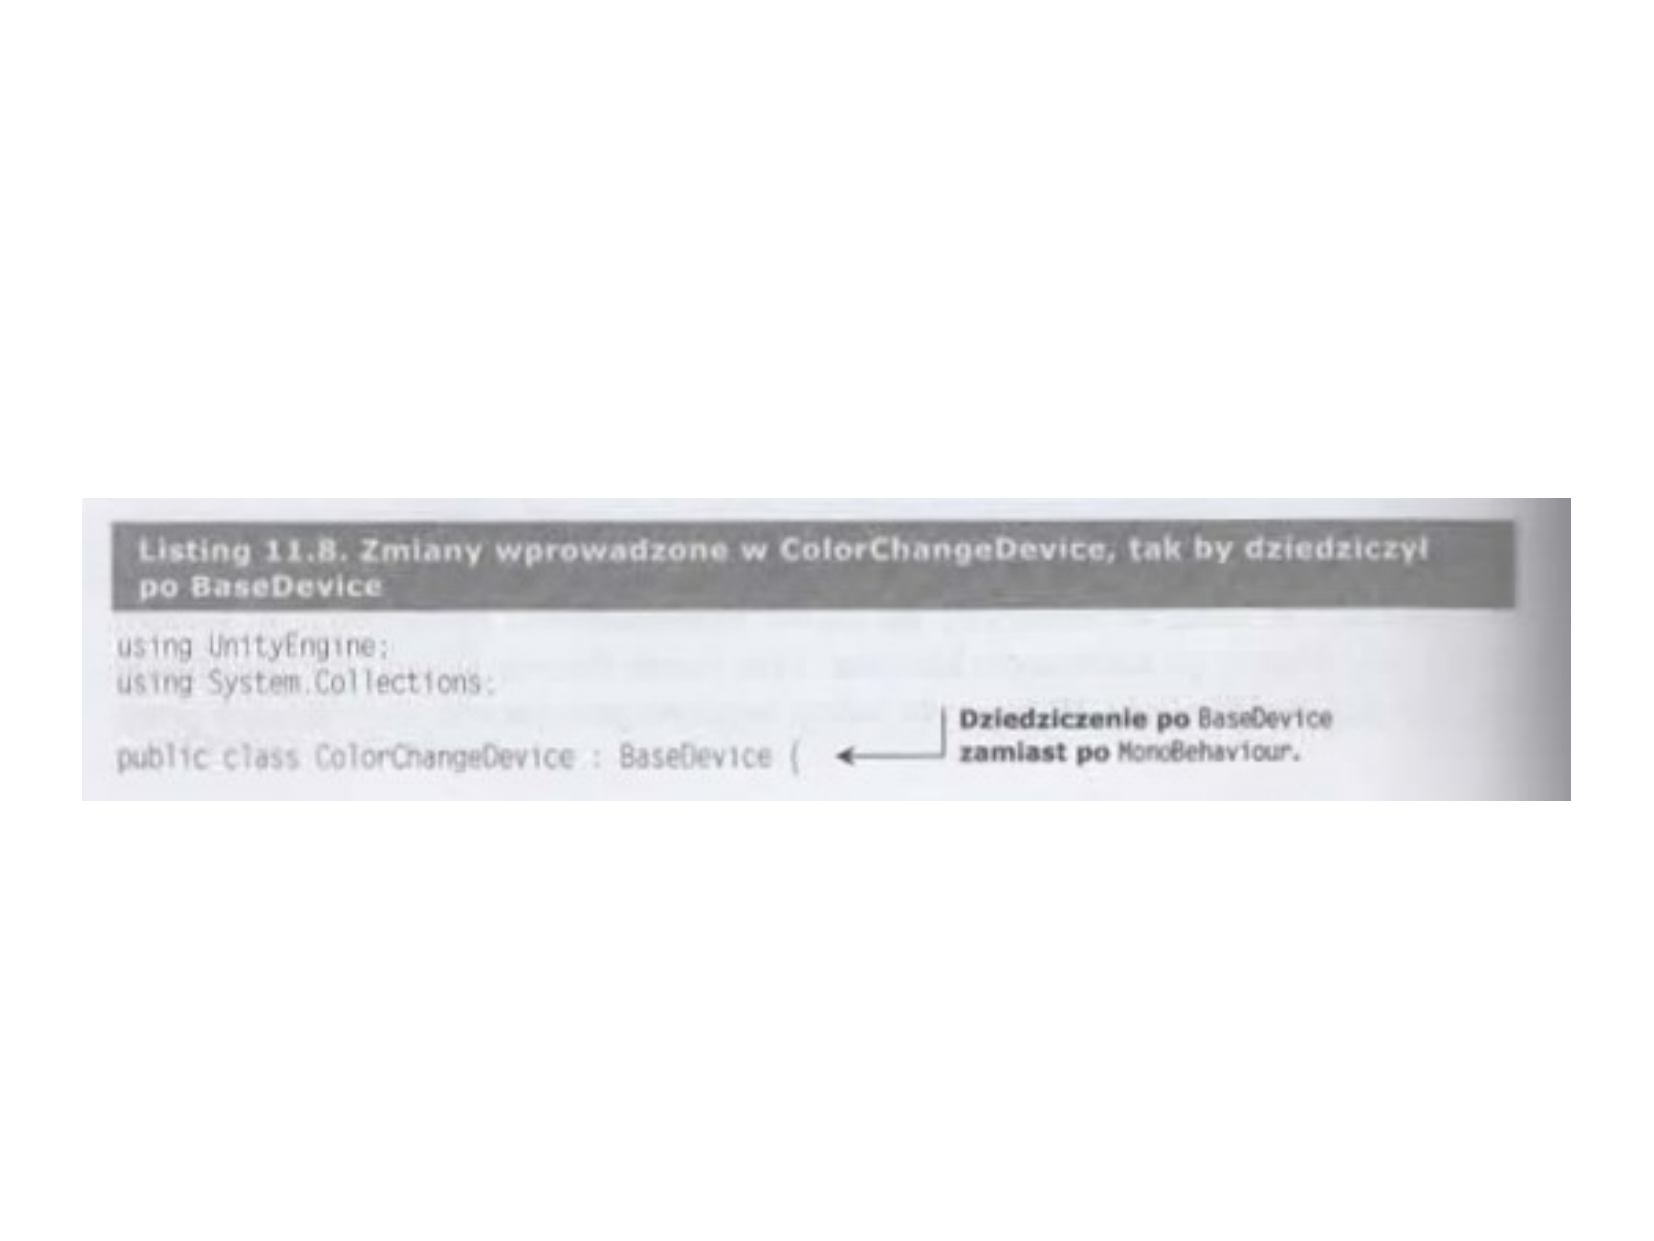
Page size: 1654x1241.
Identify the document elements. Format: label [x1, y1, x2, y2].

picture [82, 498, 1571, 801]
